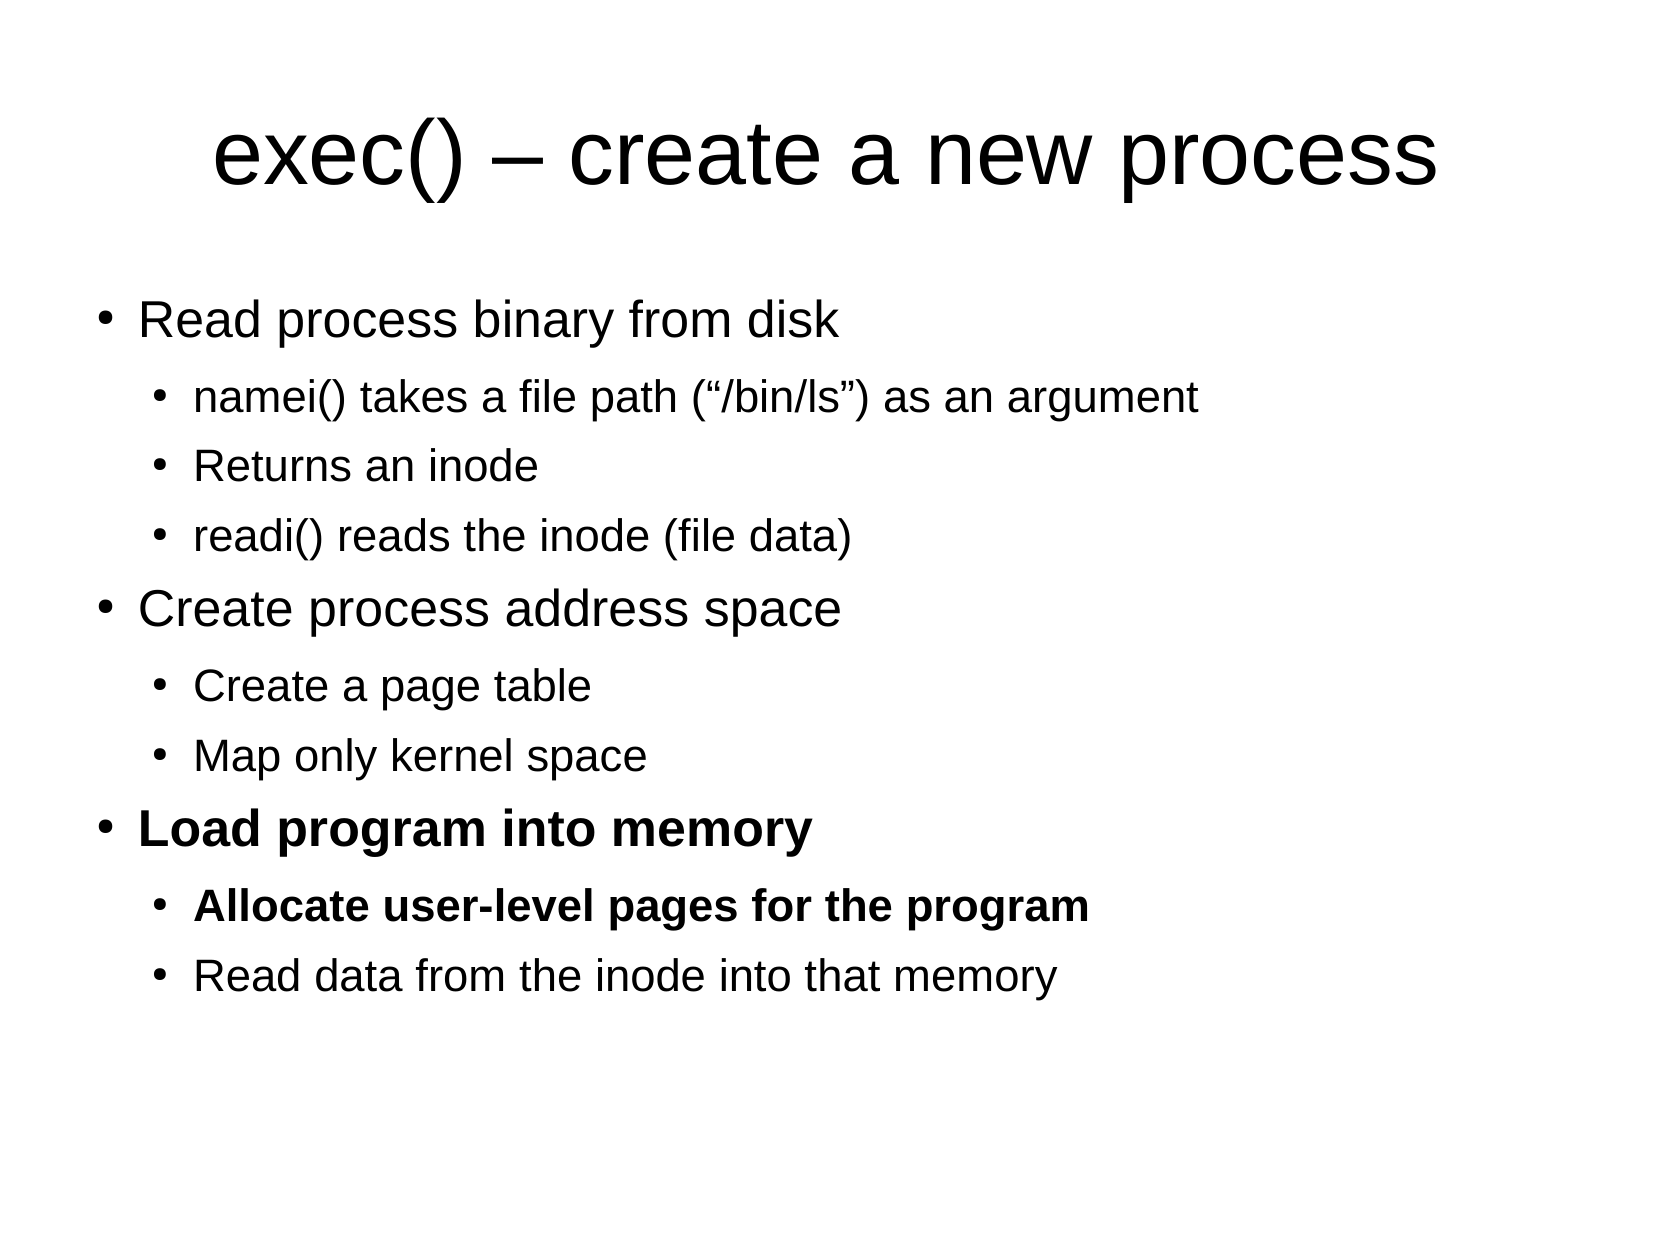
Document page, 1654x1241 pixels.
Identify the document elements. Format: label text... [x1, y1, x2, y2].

list Read process binary from disk namei() takes a file path (“/bin/ls”) as an argument Returns an inode readi() reads the inode (file data) Create process address space Create a page table Map only kernel space Load program into memory Allocate user-level pages for the program Read data from the inode into that memory [82, 290, 1571, 1010]
title exec() – create a new process [82, 49, 1571, 257]
